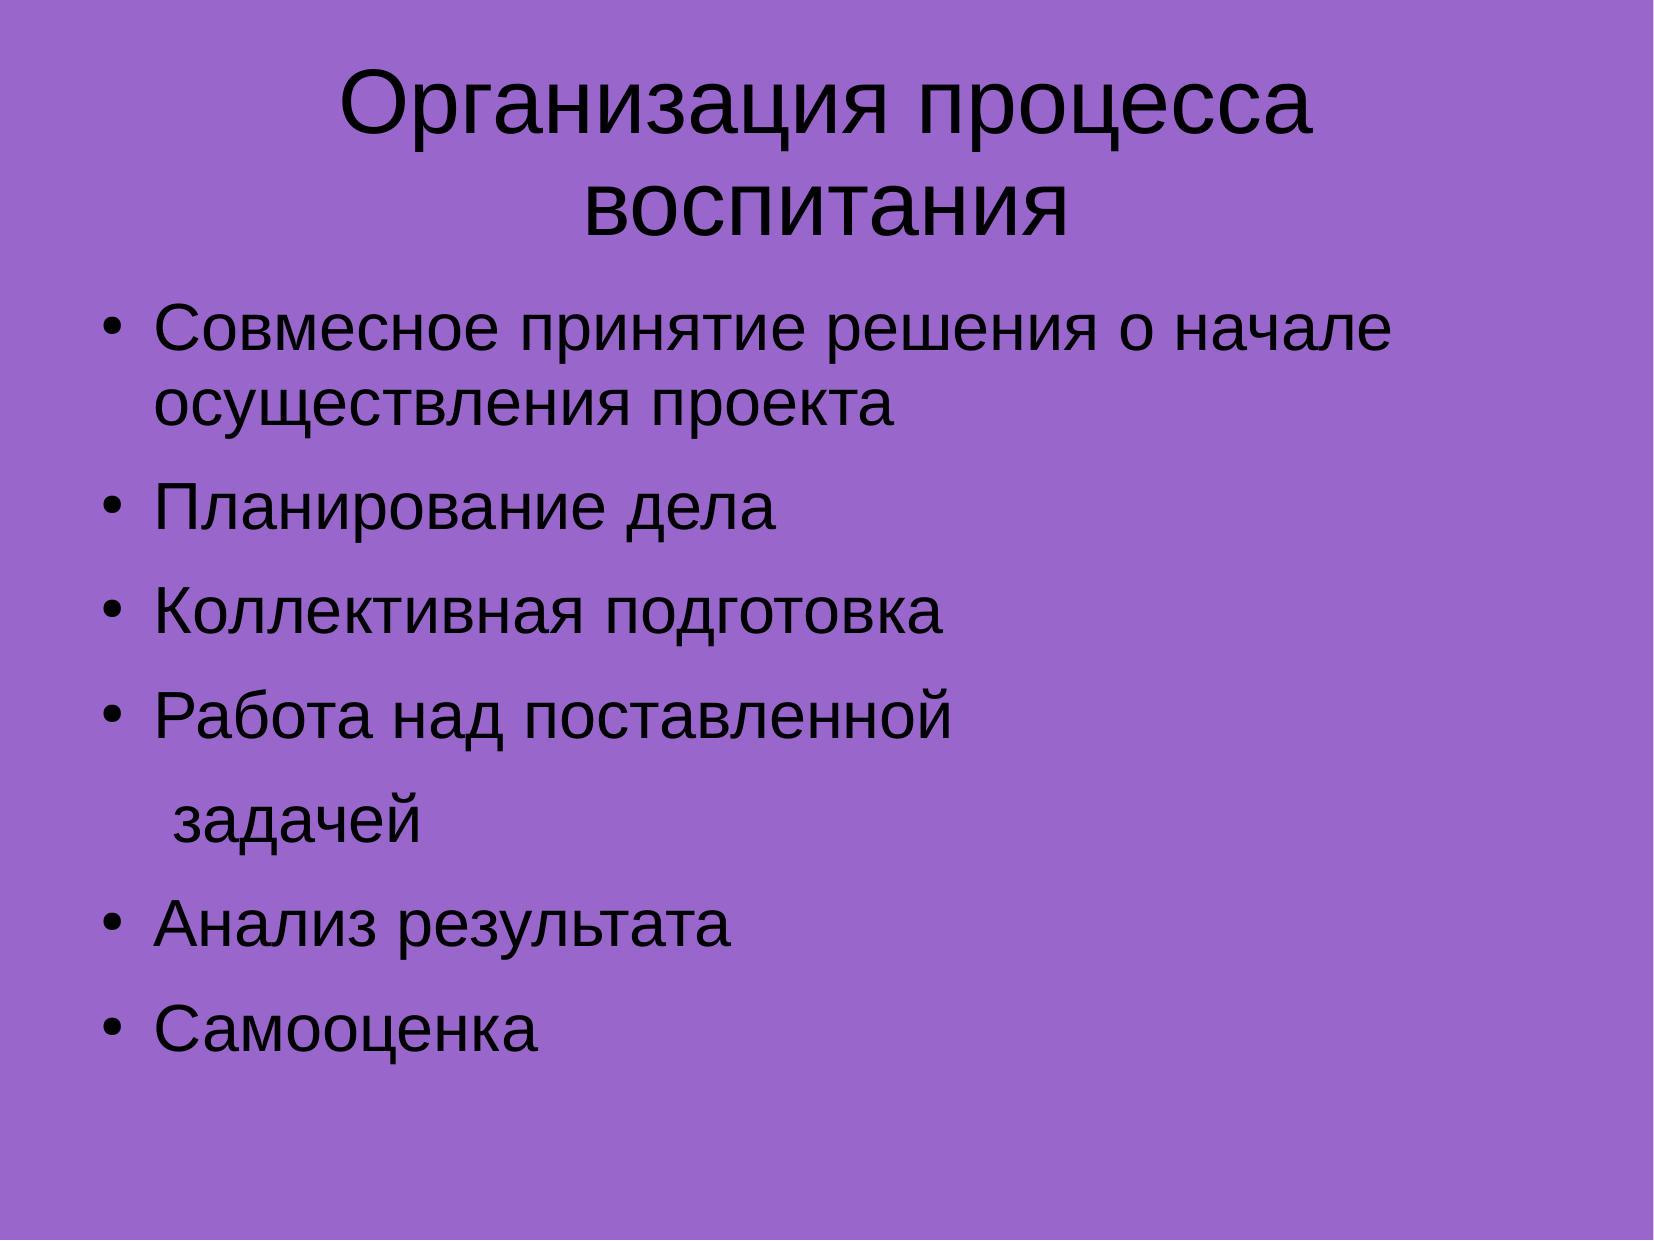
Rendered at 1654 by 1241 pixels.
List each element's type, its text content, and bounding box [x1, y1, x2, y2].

title Организация процесса воспитания [82, 50, 1571, 256]
list Совмесное принятие решения о начале осуществления проекта Планирование дела Коллективная подготовка Работа над поставленной задачей Анализ результата Самооценка [82, 290, 1571, 1094]
picture [738, 492, 1580, 1123]
